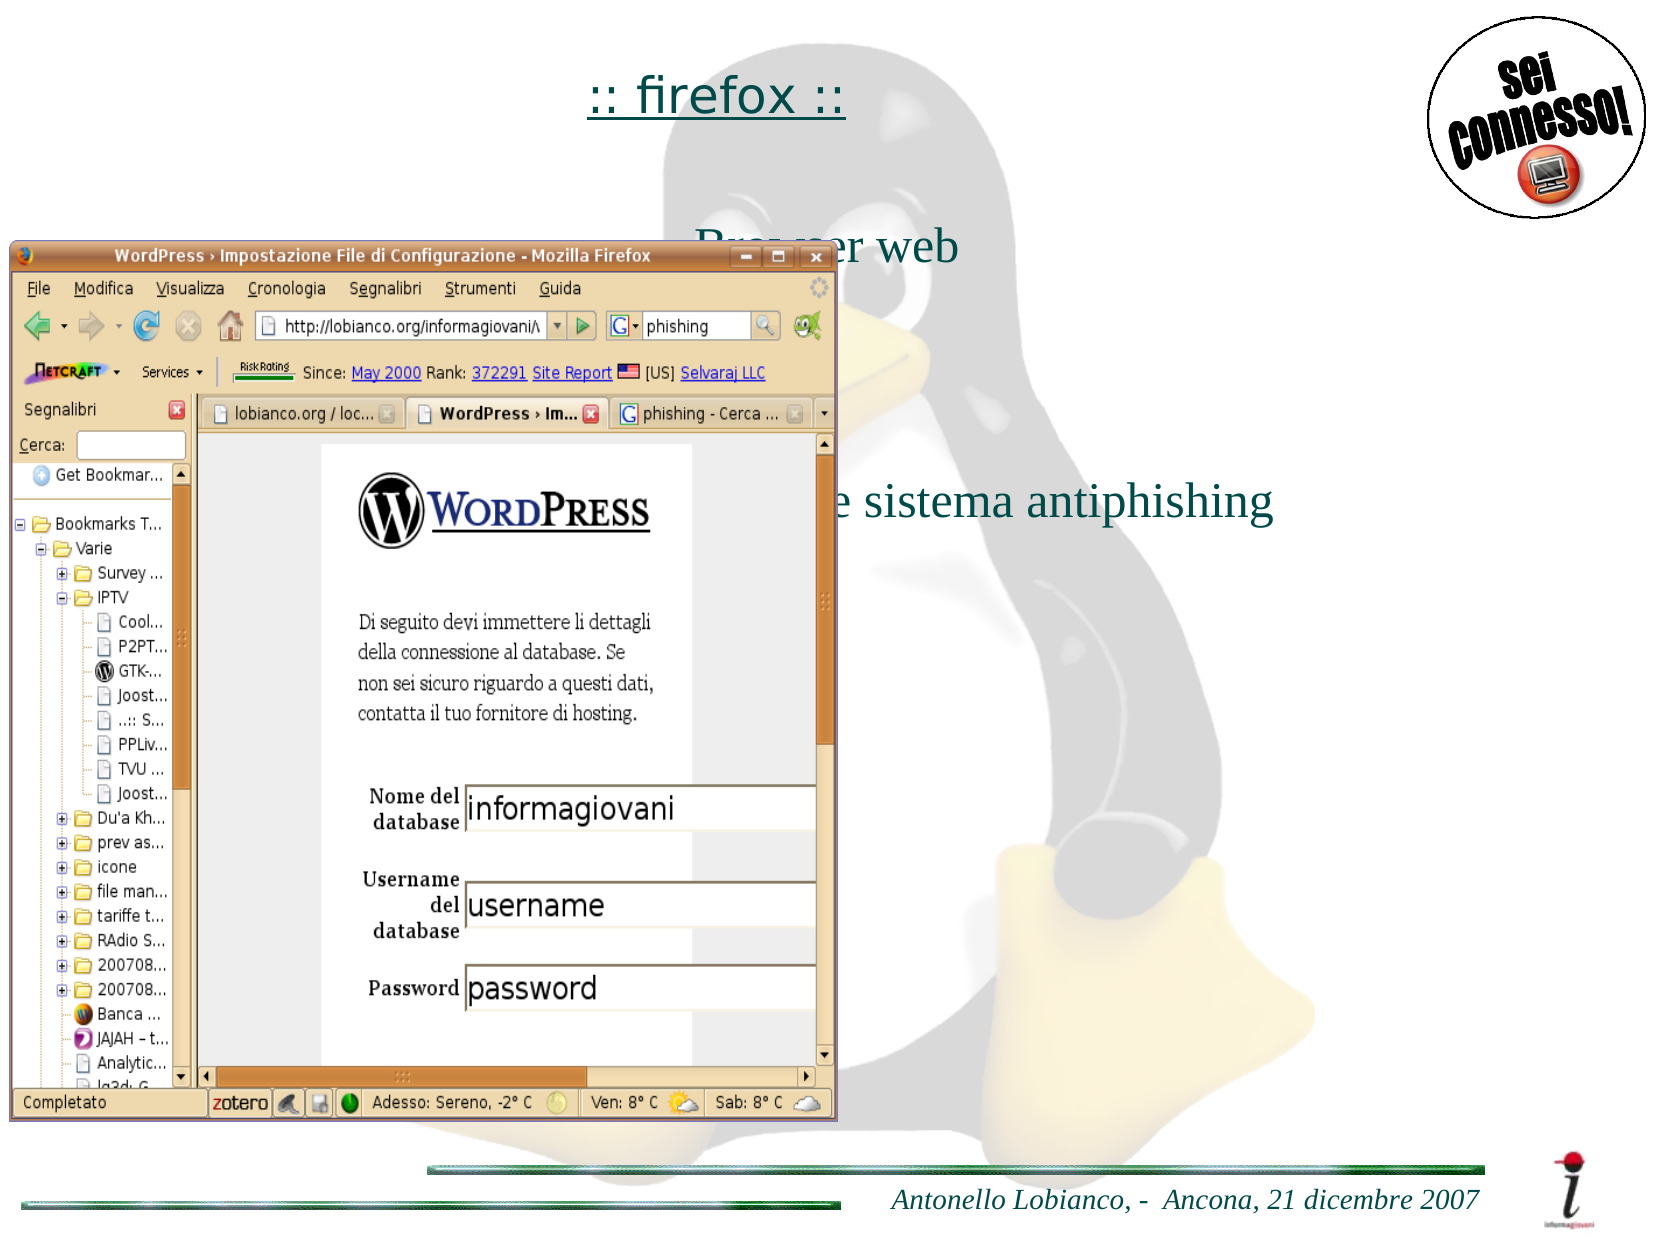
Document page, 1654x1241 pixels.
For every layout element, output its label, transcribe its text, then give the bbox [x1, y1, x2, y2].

picture [1538, 1147, 1604, 1235]
list Browser web navigazione a schede sicurezza: no ActiveX, blocco pop-up e sistema antiphishing IMMENSO catalogo di estensioni [837, 218, 1595, 1152]
picture [21, 1201, 841, 1210]
title :: firefox :: [29, 59, 1404, 134]
picture [427, 1165, 1485, 1175]
picture [9, 240, 838, 1123]
picture [1425, 15, 1646, 219]
